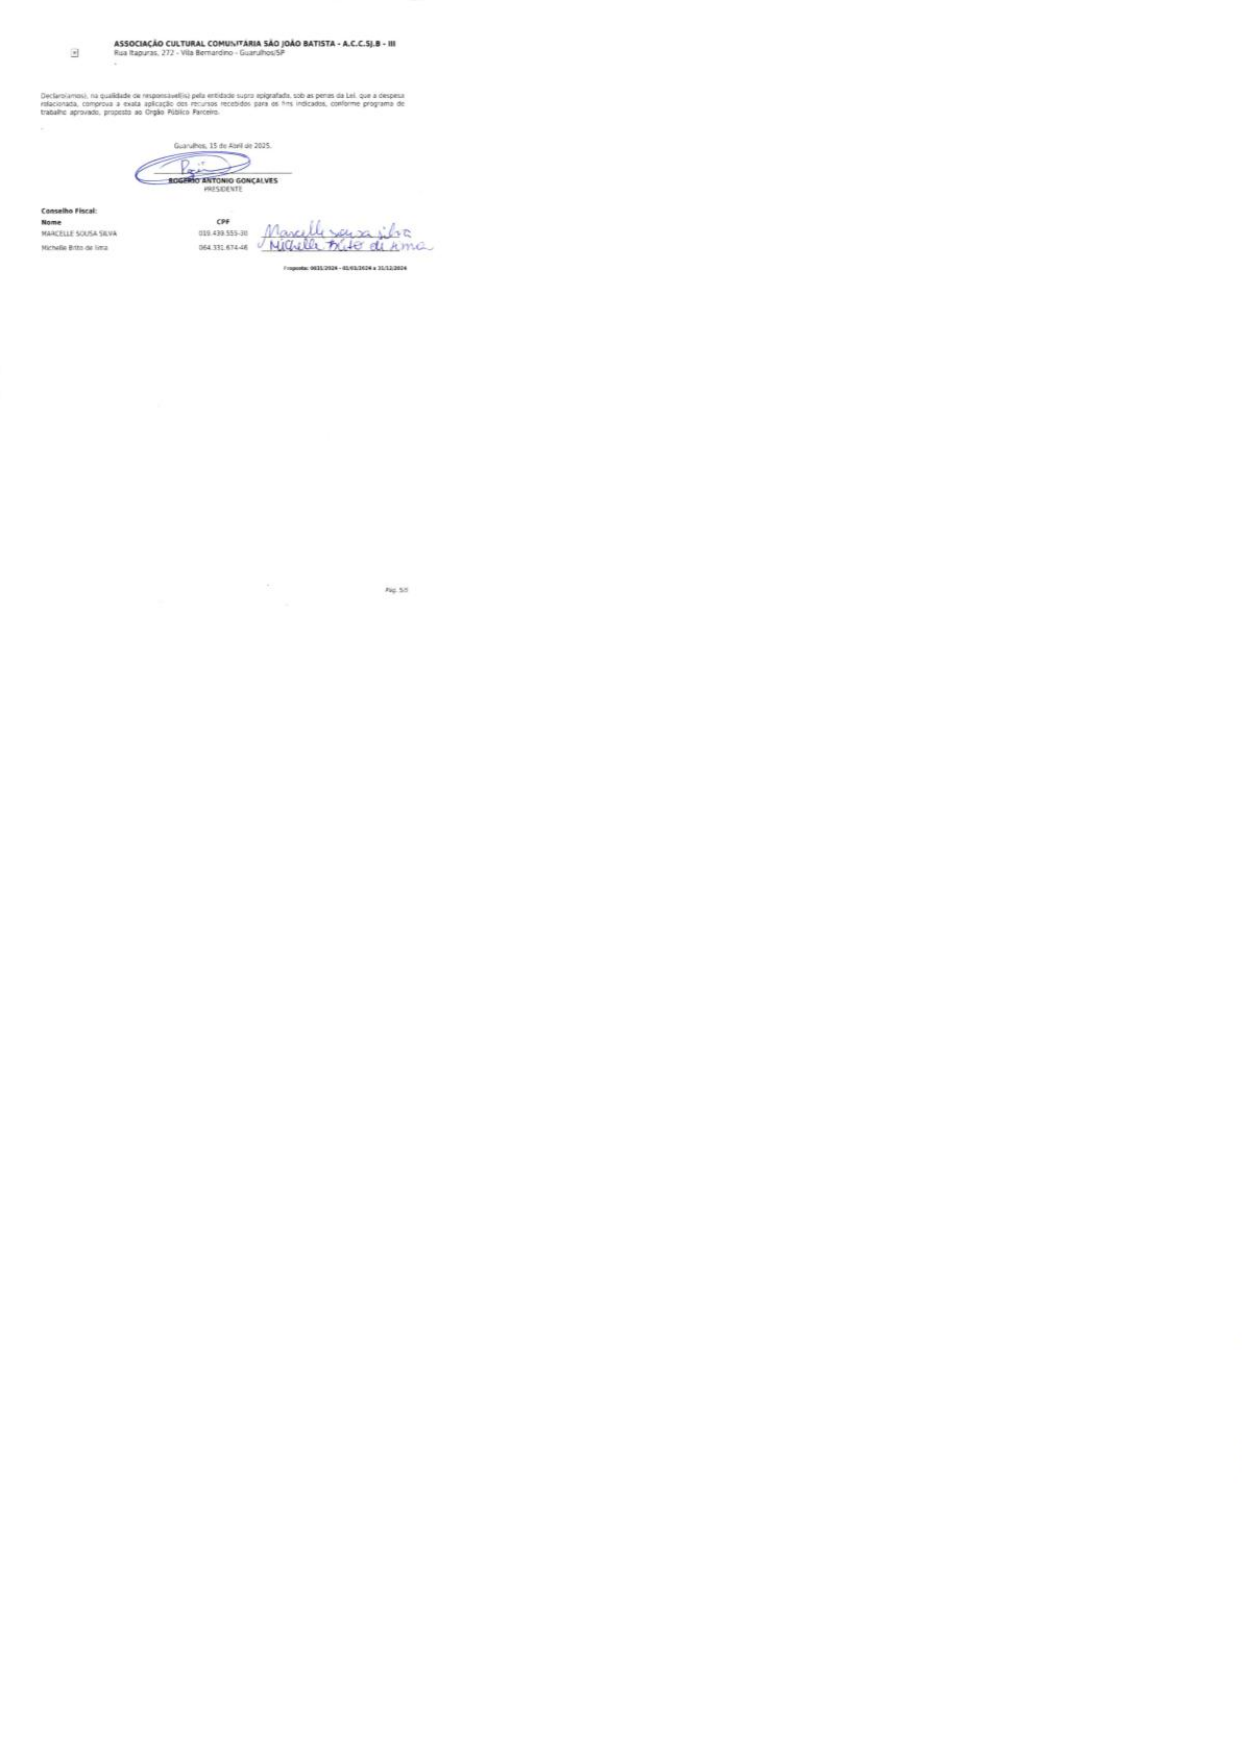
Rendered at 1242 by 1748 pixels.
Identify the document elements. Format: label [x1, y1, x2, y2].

text_box [0, 0, 1242, 1748]
